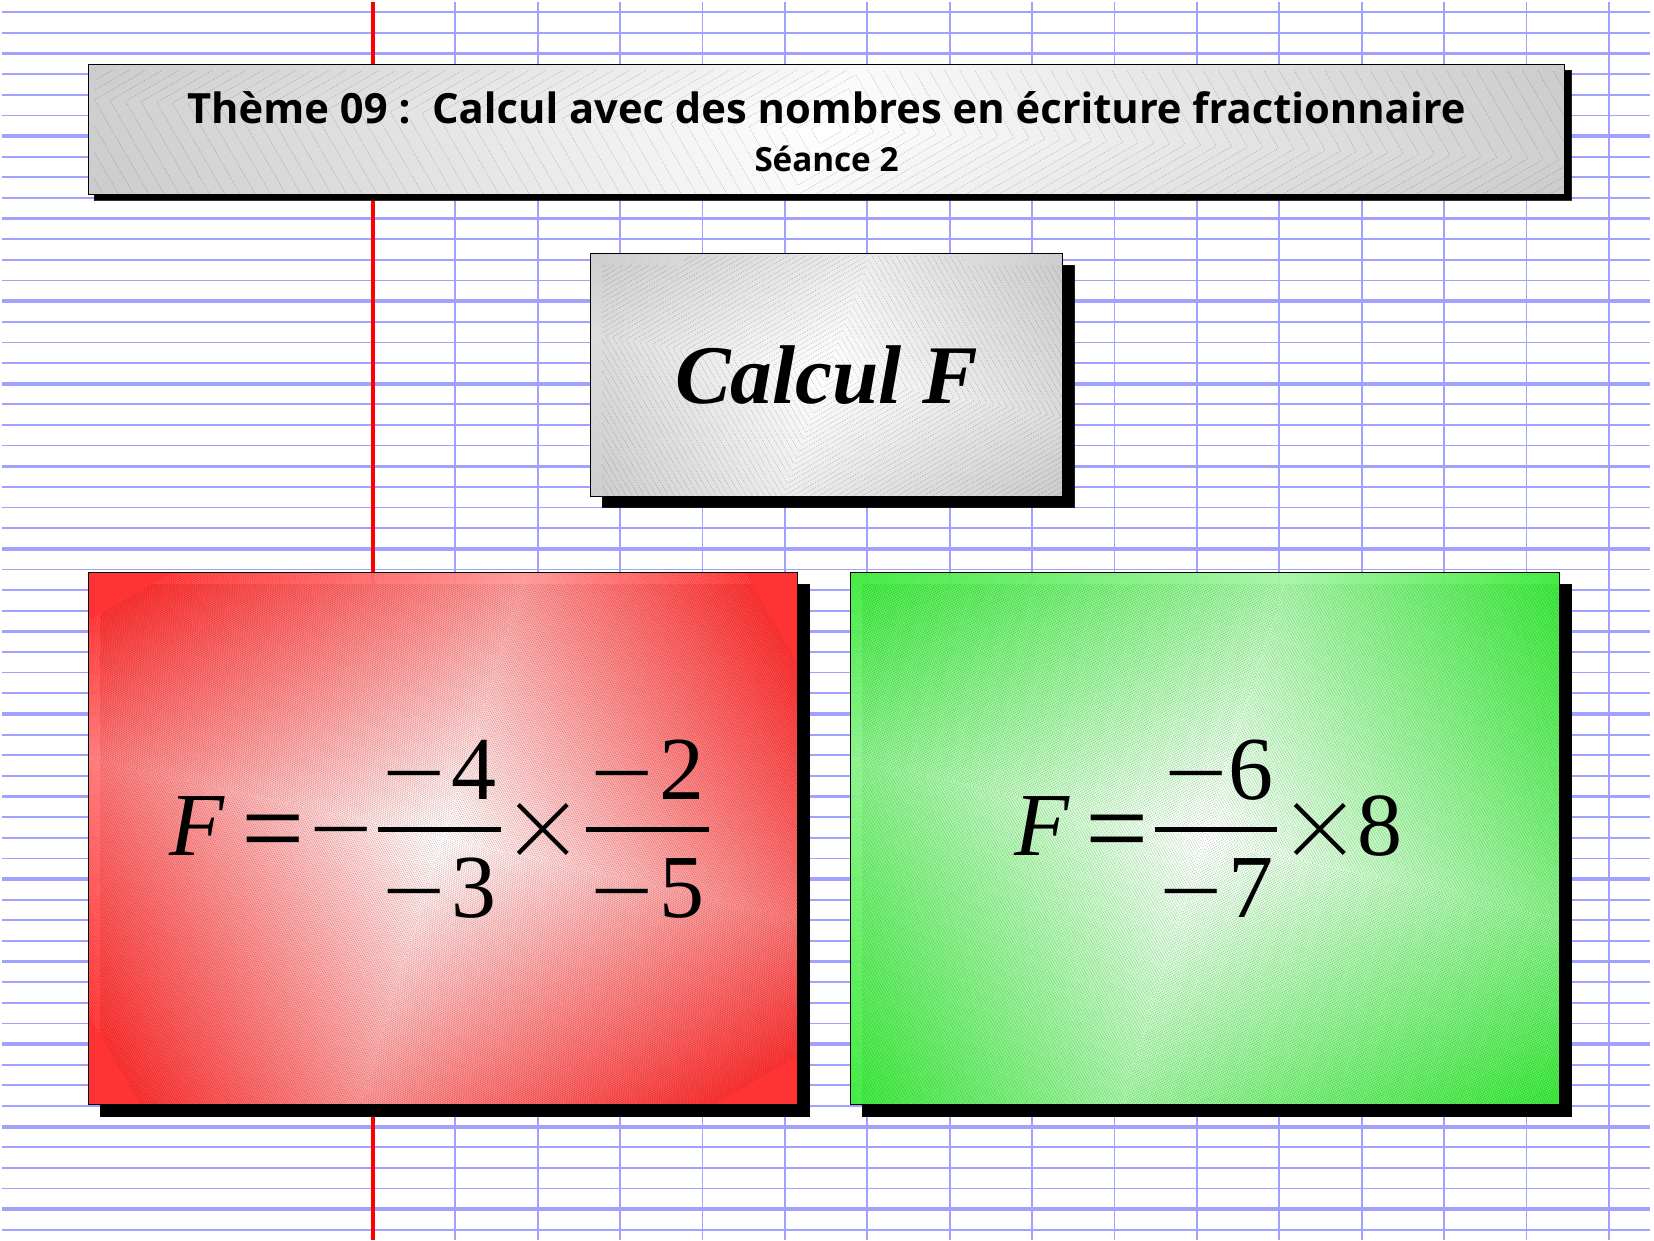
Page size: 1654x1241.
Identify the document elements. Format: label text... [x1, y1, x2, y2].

text_box Calcul F [590, 253, 1063, 497]
text_box Thème 09 : Calcul avec des nombres en écriture fractionnaire Séance 2 [88, 64, 1565, 195]
picture [0, 0, 1654, 1241]
chart [141, 720, 736, 940]
text_box [88, 572, 798, 1105]
chart [986, 720, 1426, 940]
text_box [850, 572, 1560, 1105]
